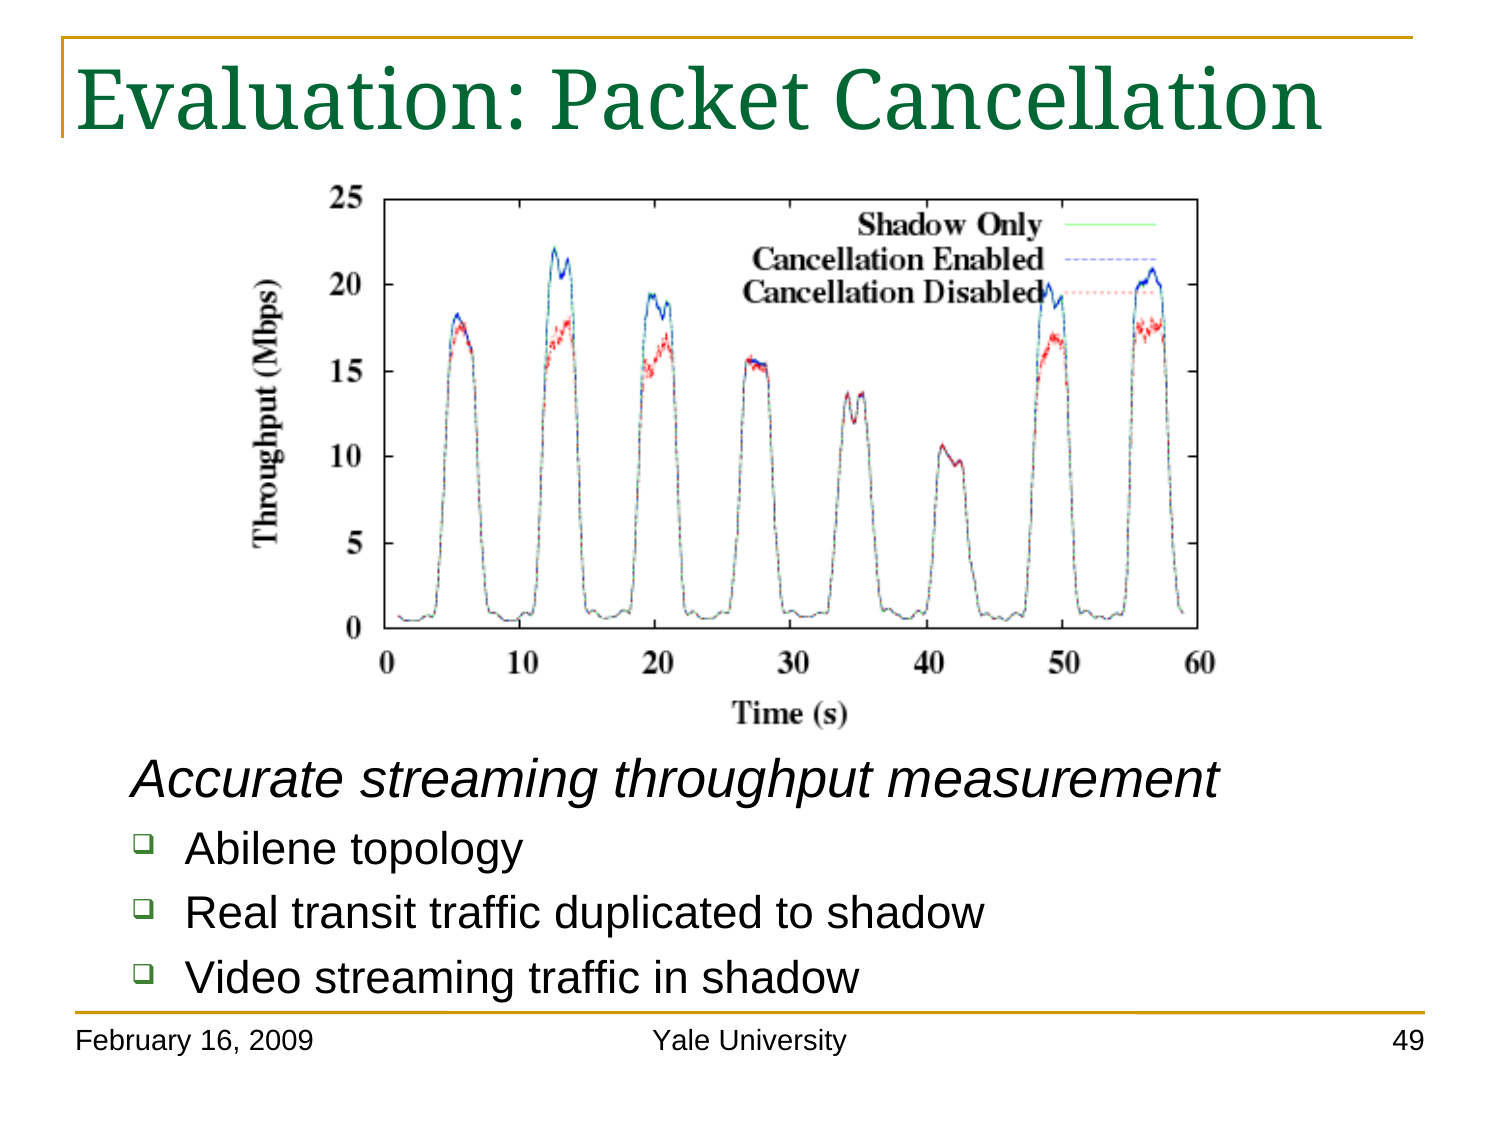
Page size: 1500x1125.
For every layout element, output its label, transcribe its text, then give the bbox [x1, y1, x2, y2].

title Evaluation: Packet Cancellation [75, 45, 1425, 151]
picture [241, 172, 1222, 734]
list Accurate streaming throughput measurement Abilene topology Real transit traffic duplicated to shadow Video streaming traffic in shadow [75, 748, 1426, 1004]
